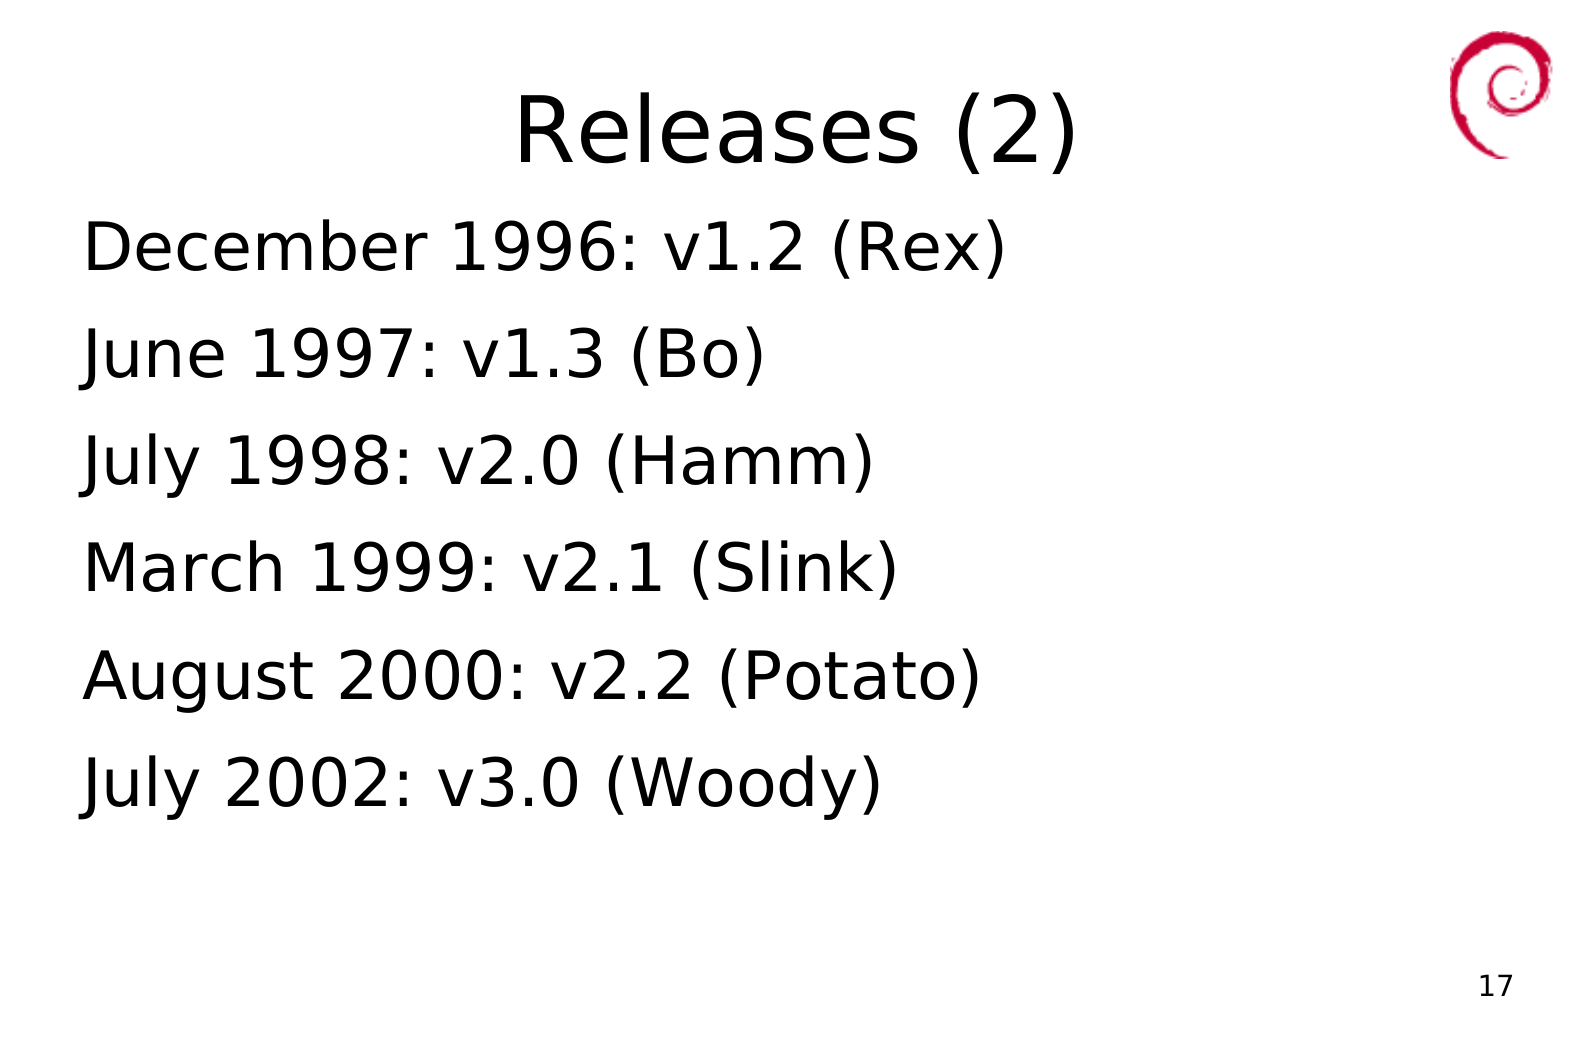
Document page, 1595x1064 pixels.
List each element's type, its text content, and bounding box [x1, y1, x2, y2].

list December 1996: v1.2 (Rex) June 1997: v1.3 (Bo) July 1998: v2.0 (Hamm) March 1999: v2.1 (Slink) August 2000: v2.2 (Potato) July 2002: v3.0 (Woody) [64, 207, 1500, 929]
picture [1450, 31, 1555, 159]
title Releases (2) [79, 49, 1515, 213]
